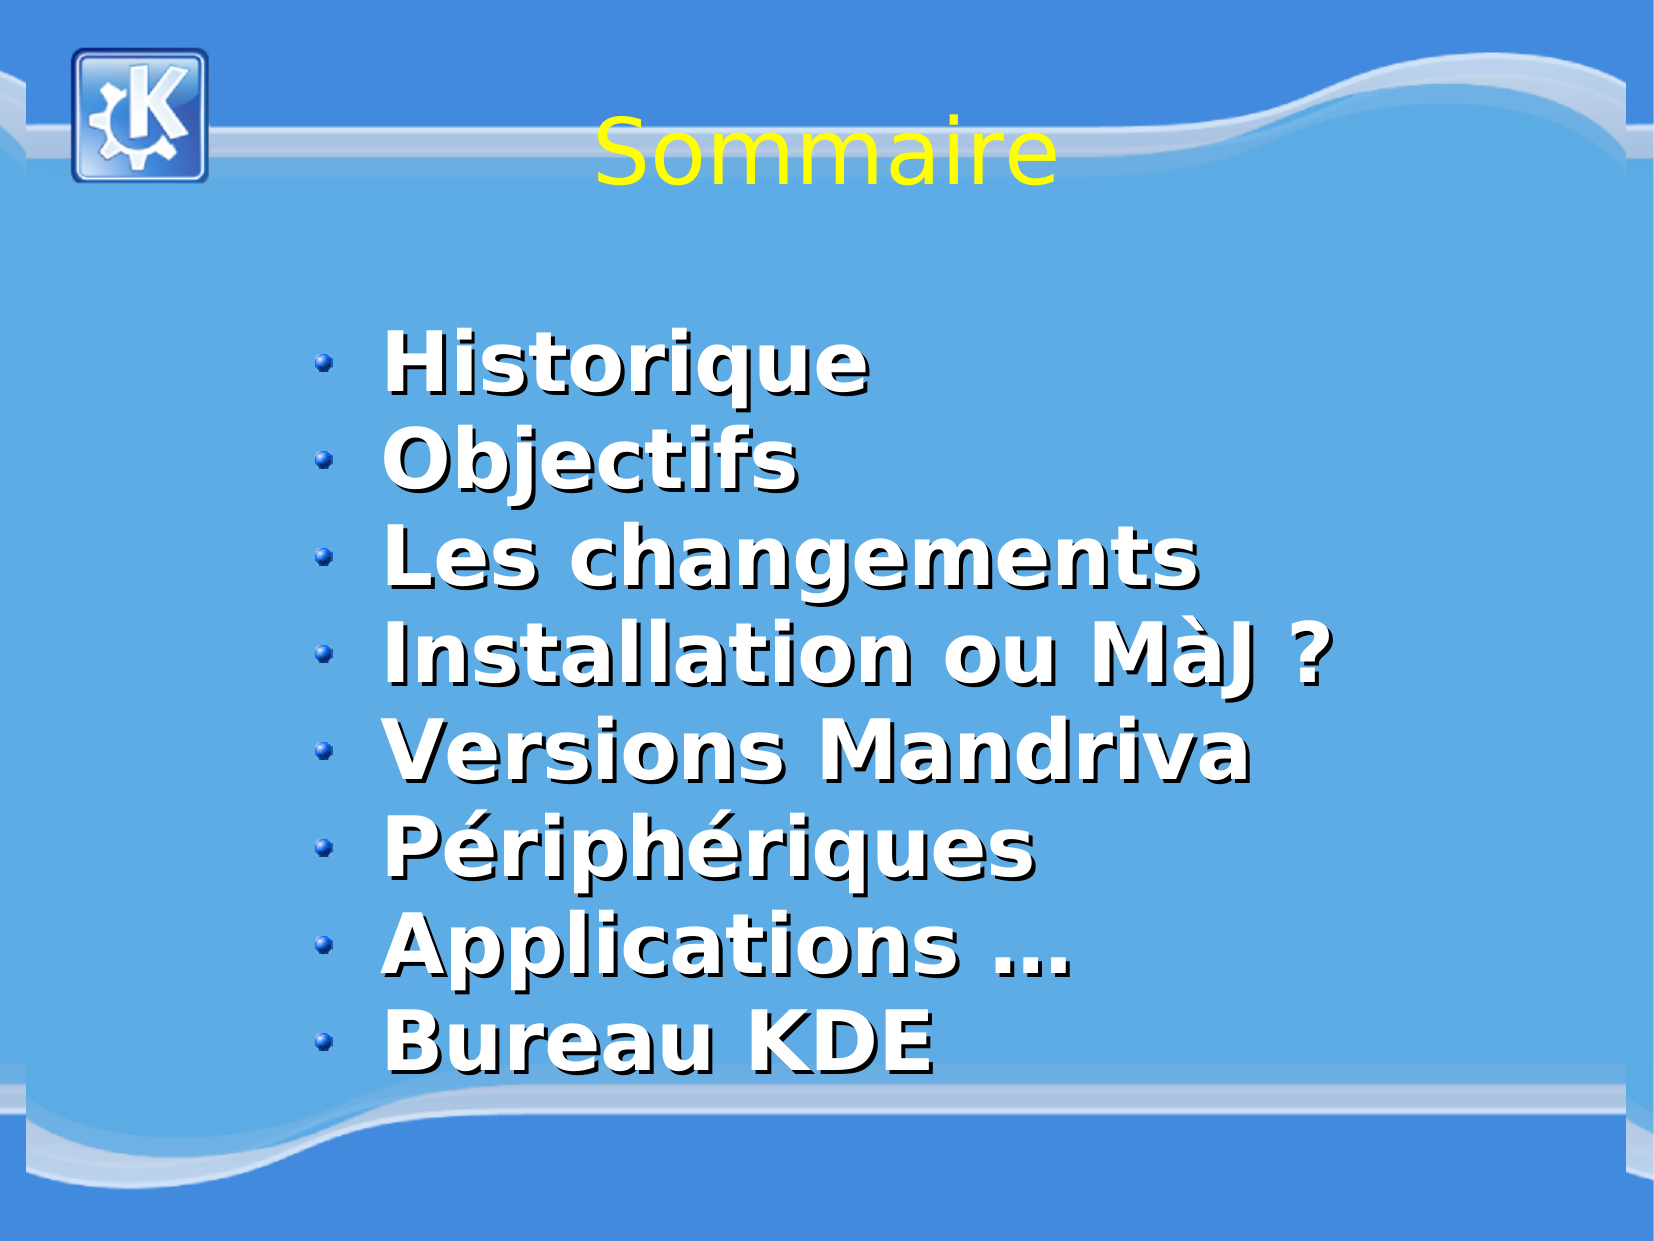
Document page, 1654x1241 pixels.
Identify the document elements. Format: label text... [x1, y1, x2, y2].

picture [0, 0, 1654, 1241]
text_box Historique Objectifs Les changements Installation ou MàJ ? Versions Mandriva Périphériques Applications … Bureau KDE [265, 307, 1595, 1099]
title Sommaire [82, 56, 1571, 250]
